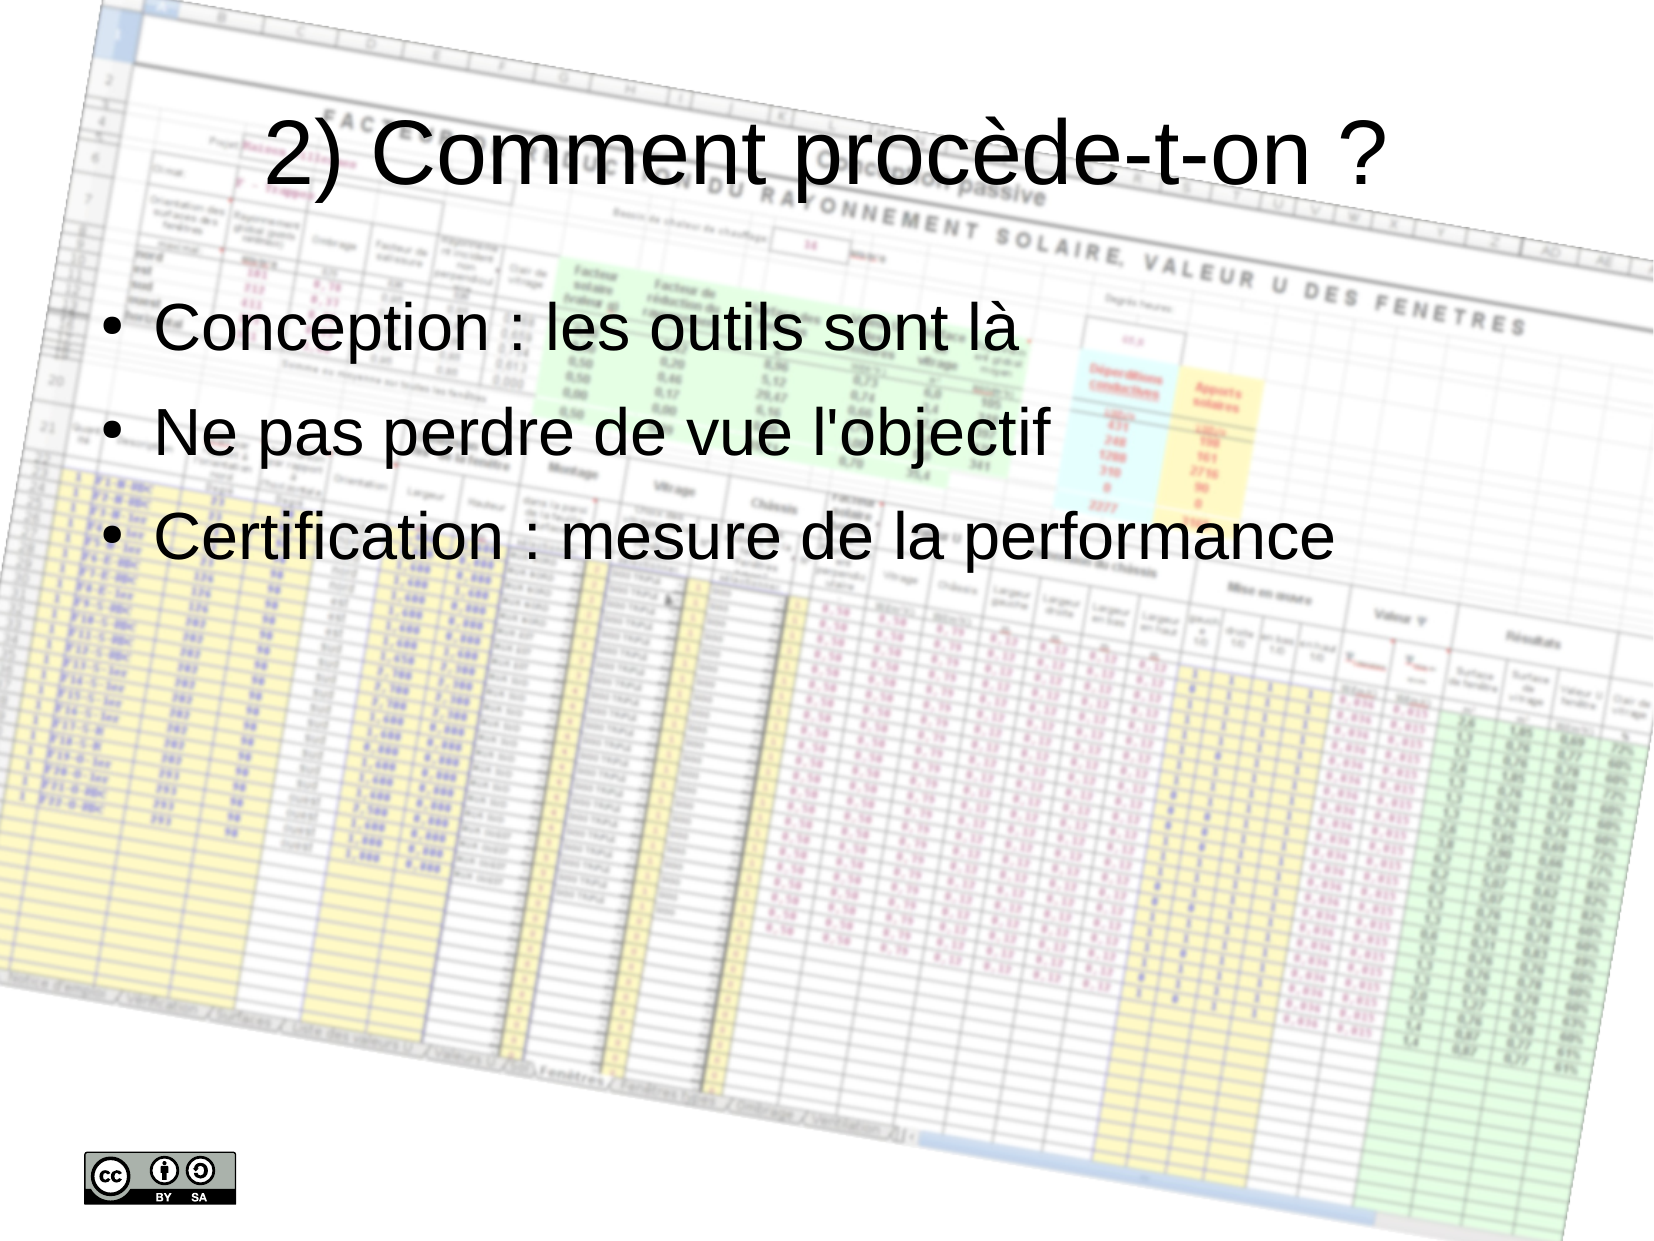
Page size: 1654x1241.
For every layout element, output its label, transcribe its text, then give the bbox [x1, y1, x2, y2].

picture [92, 0, 458, 49]
picture [0, 111, 1654, 1241]
list Conception : les outils sont là Ne pas perdre de vue l'objectif Certification : mesure de la performance [82, 290, 1538, 1010]
title 2) Comment procède-t-on ? [82, 49, 1571, 257]
